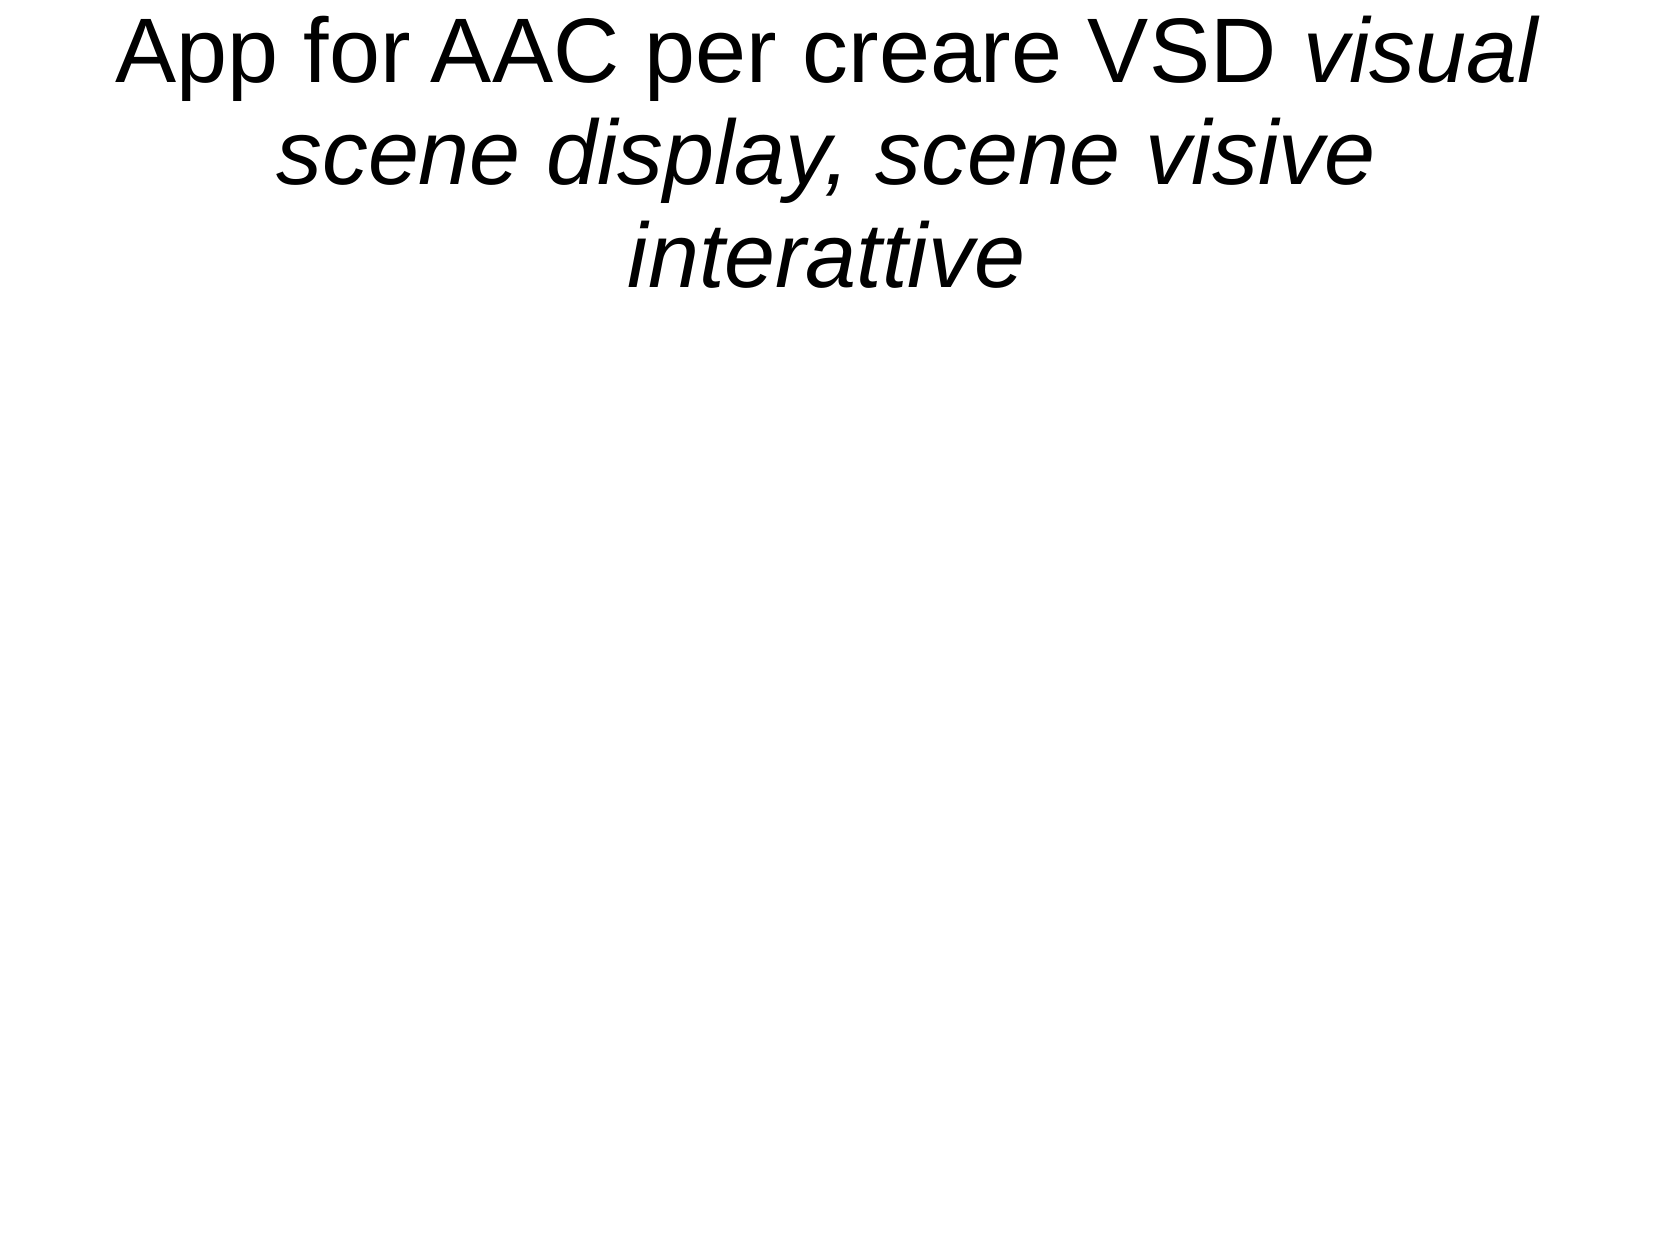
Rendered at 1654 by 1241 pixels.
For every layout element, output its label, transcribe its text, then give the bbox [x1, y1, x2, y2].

title App for AAC per creare VSD visual scene display, scene visive interattive [82, 0, 1571, 307]
